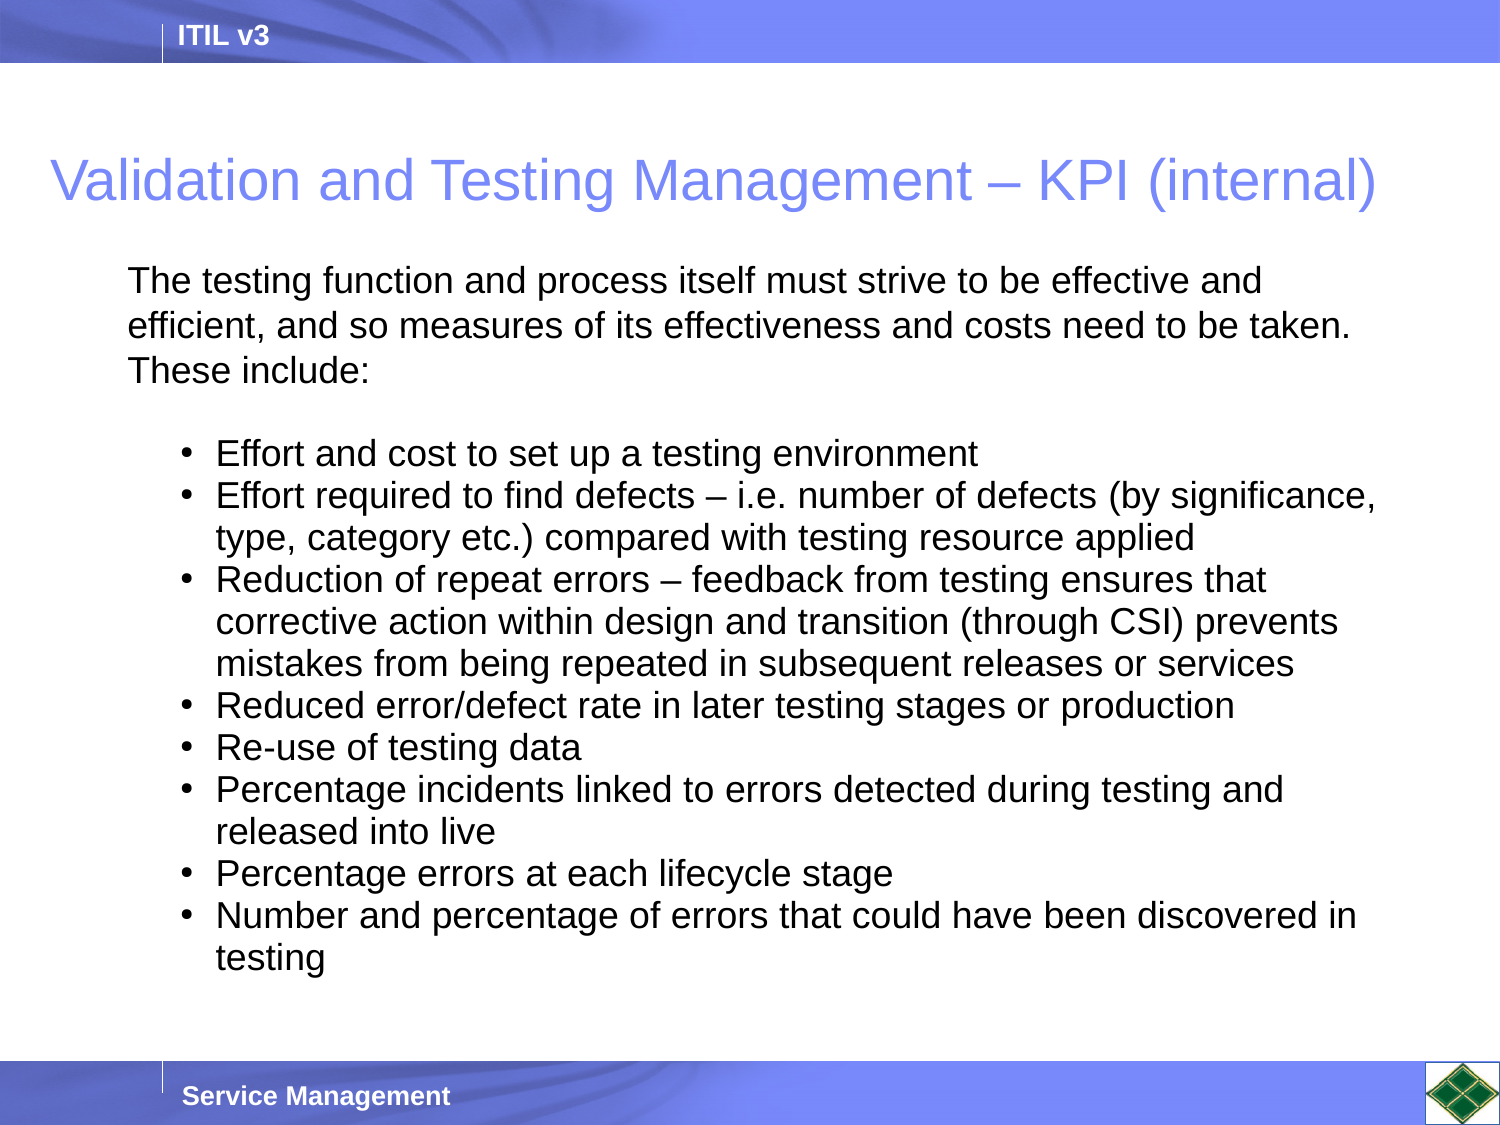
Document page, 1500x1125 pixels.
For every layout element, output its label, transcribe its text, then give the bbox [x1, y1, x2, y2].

text_box Validation and Testing Management – KPI (internal) [35, 121, 1443, 221]
text_box The testing function and process itself must strive to be effective and efficient, and so measures of its effectiveness and costs need to be taken. These include: [112, 249, 1388, 890]
picture [0, 0, 1500, 63]
picture [0, 1061, 1500, 1125]
text_box Effort and cost to set up a testing environment Effort required to find defects – i.e. number of defects (by significance, type, category etc.) compared with testing resource applied Reduction of repeat errors – feedback from testing ensures that corrective action within design and transition (through CSI) prevents mistakes from being repeated in subsequent releases or services Reduced error/defect rate in later testing stages or production Re-use of testing data Percentage incidents linked to errors detected during testing and released into live Percentage errors at each lifecycle stage Number and percentage of errors that could have been discovered in testing [165, 425, 1430, 1040]
picture [1426, 1063, 1499, 1124]
